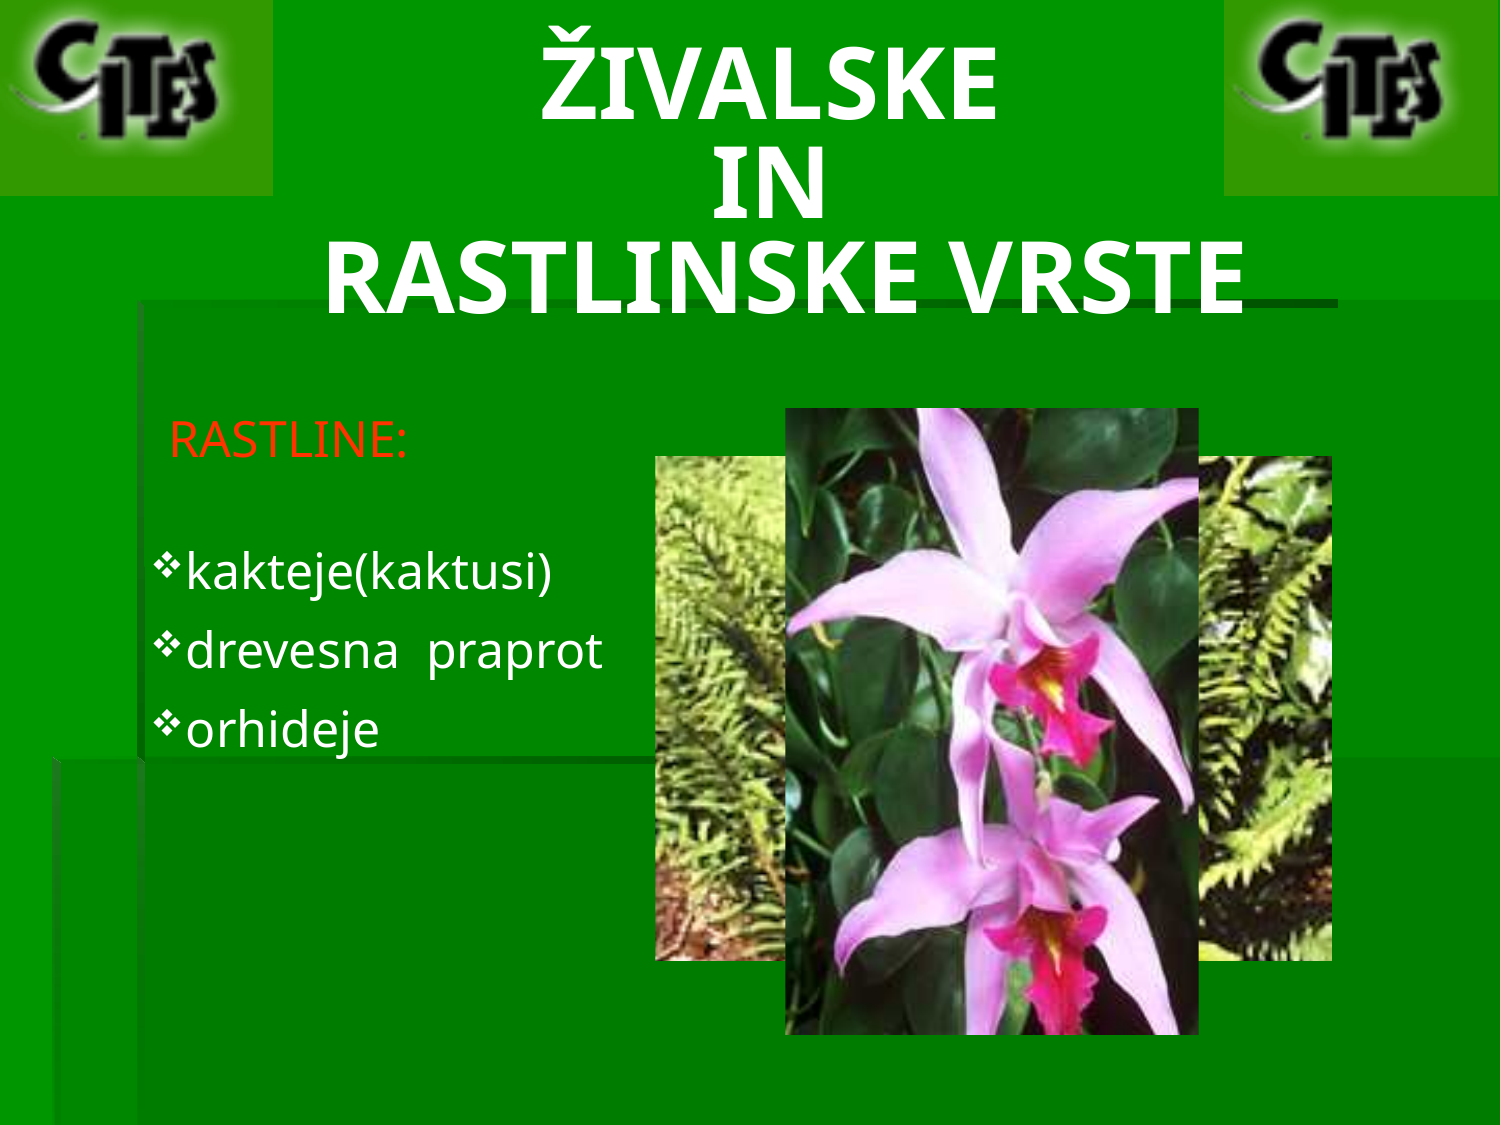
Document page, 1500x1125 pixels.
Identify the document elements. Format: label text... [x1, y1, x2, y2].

text_box kakteje(kaktusi) drevesna praprot orhideje [135, 538, 632, 766]
picture [1410, 0, 1498, 196]
picture [655, 408, 1332, 1035]
text_box RASTLINE: [154, 394, 425, 475]
picture [0, 0, 159, 196]
text_box ŽIVALSKE IN RASTLINSKE VRSTE [159, 0, 1410, 331]
